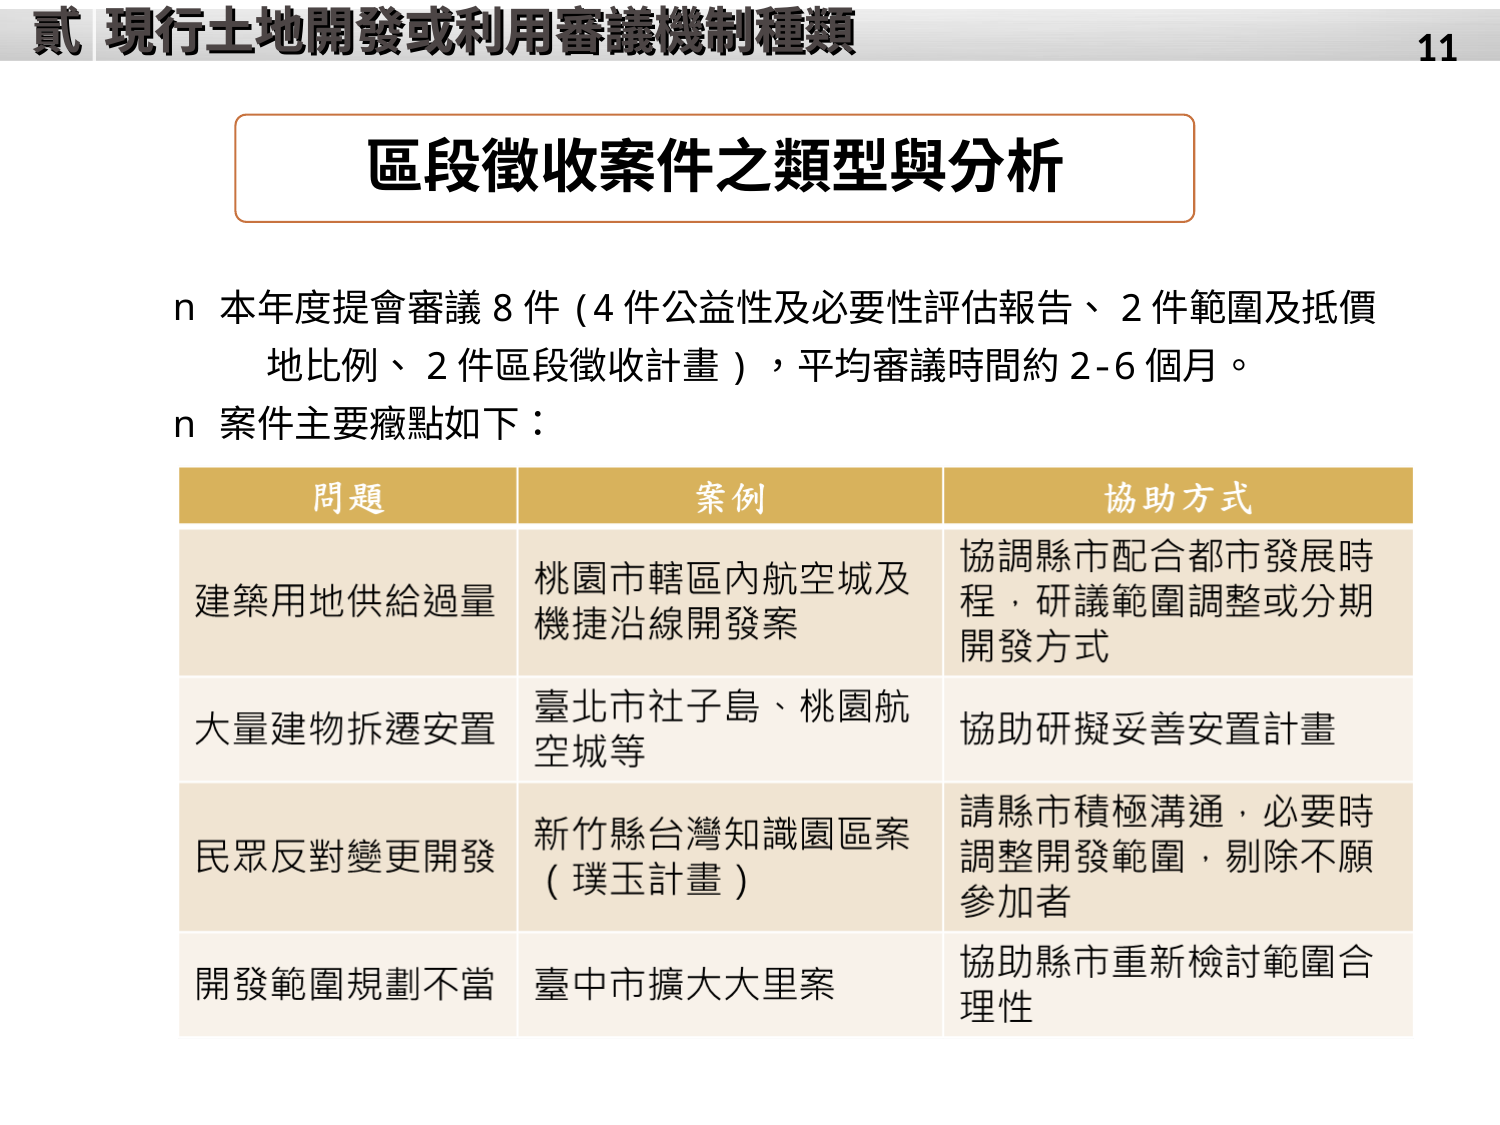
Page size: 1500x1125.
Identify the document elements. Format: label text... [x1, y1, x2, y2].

text_box 貳 [16, 0, 90, 65]
picture [178, 461, 1414, 1054]
text_box 區段徵收案件之類型與分析 [238, 117, 1192, 219]
text_box 本年度提會審議8件(4件公益性及必要性評估報告、2件範圍及抵價地比例、2件區段徵收計畫)，平均審議時間約2-6個月。 案件主要癥點如下： [158, 263, 1392, 453]
text_box 現行土地開發或利用審議機制種類 [90, 0, 1341, 65]
text_box 11 [1379, 12, 1495, 64]
